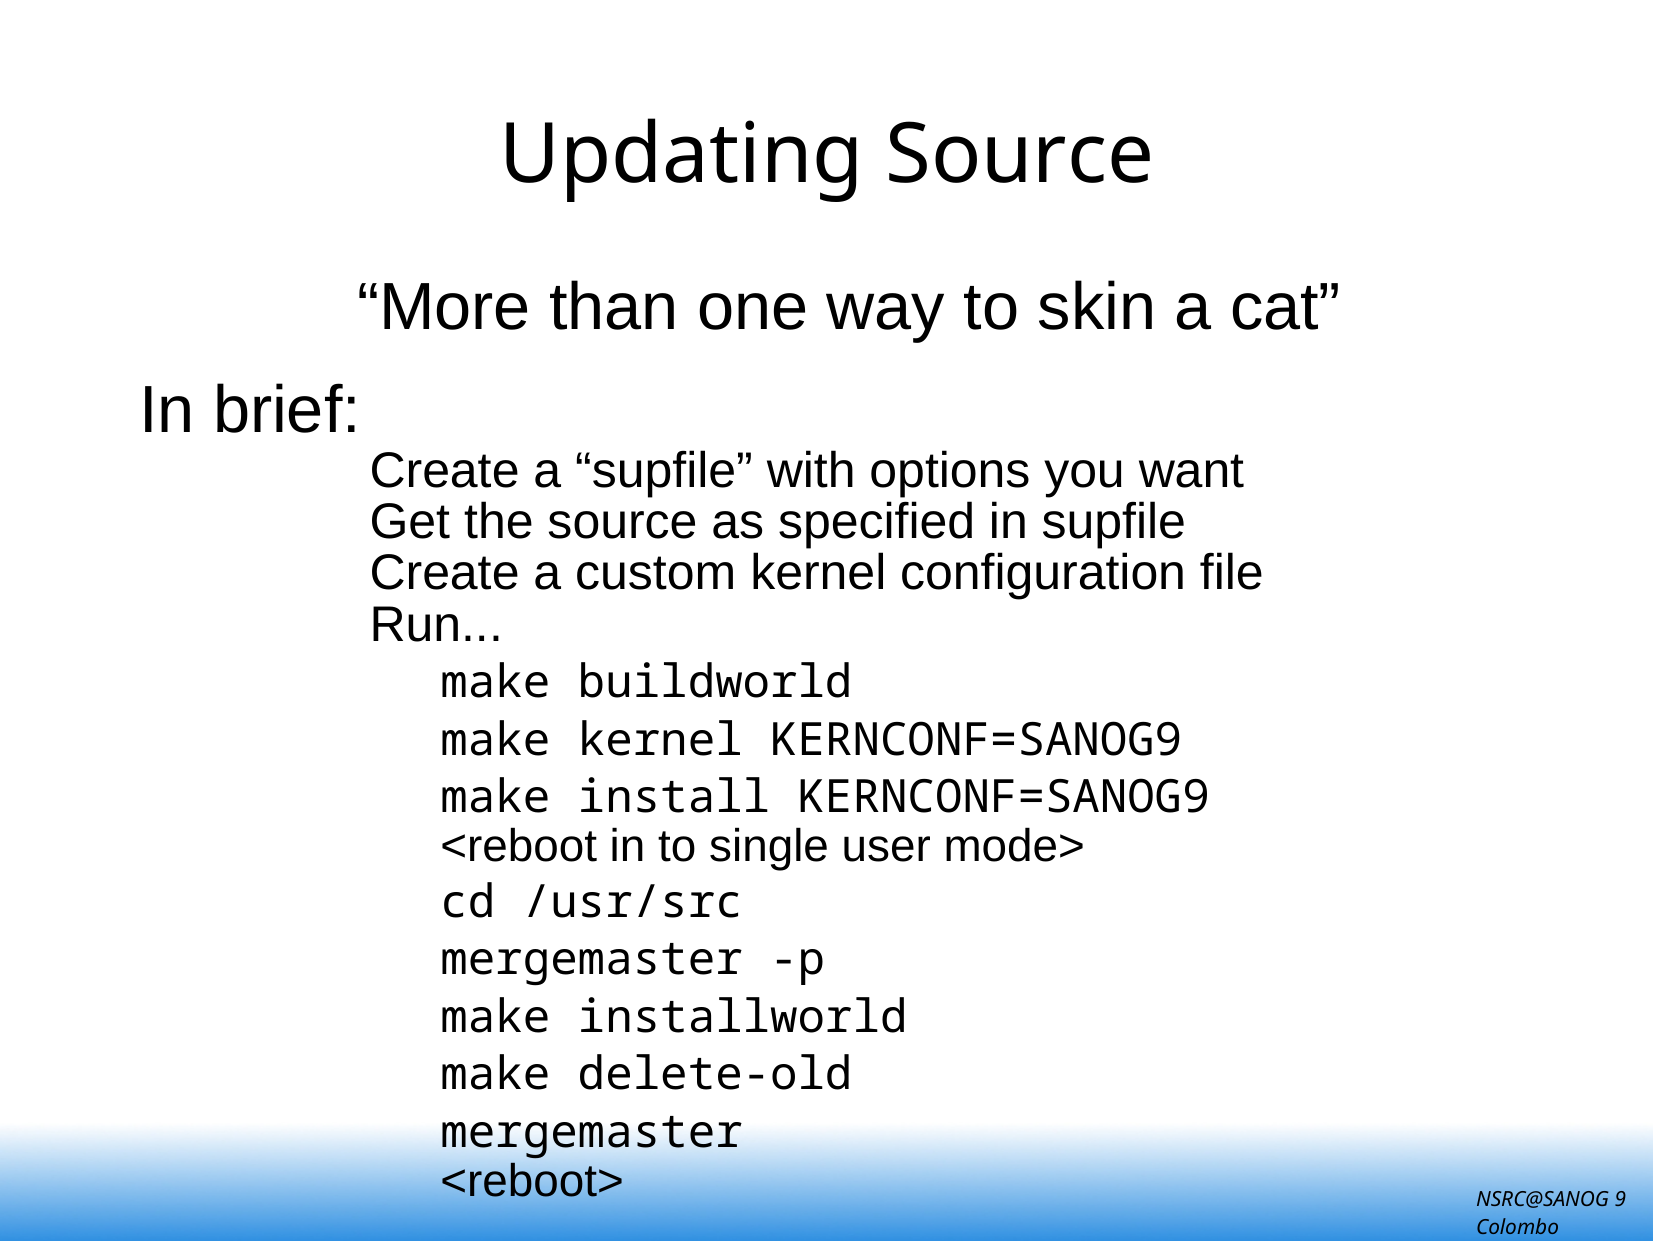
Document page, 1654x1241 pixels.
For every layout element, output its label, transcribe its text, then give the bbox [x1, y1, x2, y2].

picture [612, 1135, 625, 1144]
list “More than one way to skin a cat” In brief: Create a “supfile” with options you want Get the source as specified in supfile Create a custom kernel configuration file Run... make buildworld make kernel KERNCONF=SANOG9 make install KERNCONF=SANOG9 <reboot in to single user mode> cd /usr/src mergemaster -p make installworld make delete-old mergemaster <reboot> [121, 274, 1561, 1133]
title Updating Source [121, 46, 1534, 254]
picture [0, 1122, 1653, 1241]
picture [529, 1133, 542, 1144]
